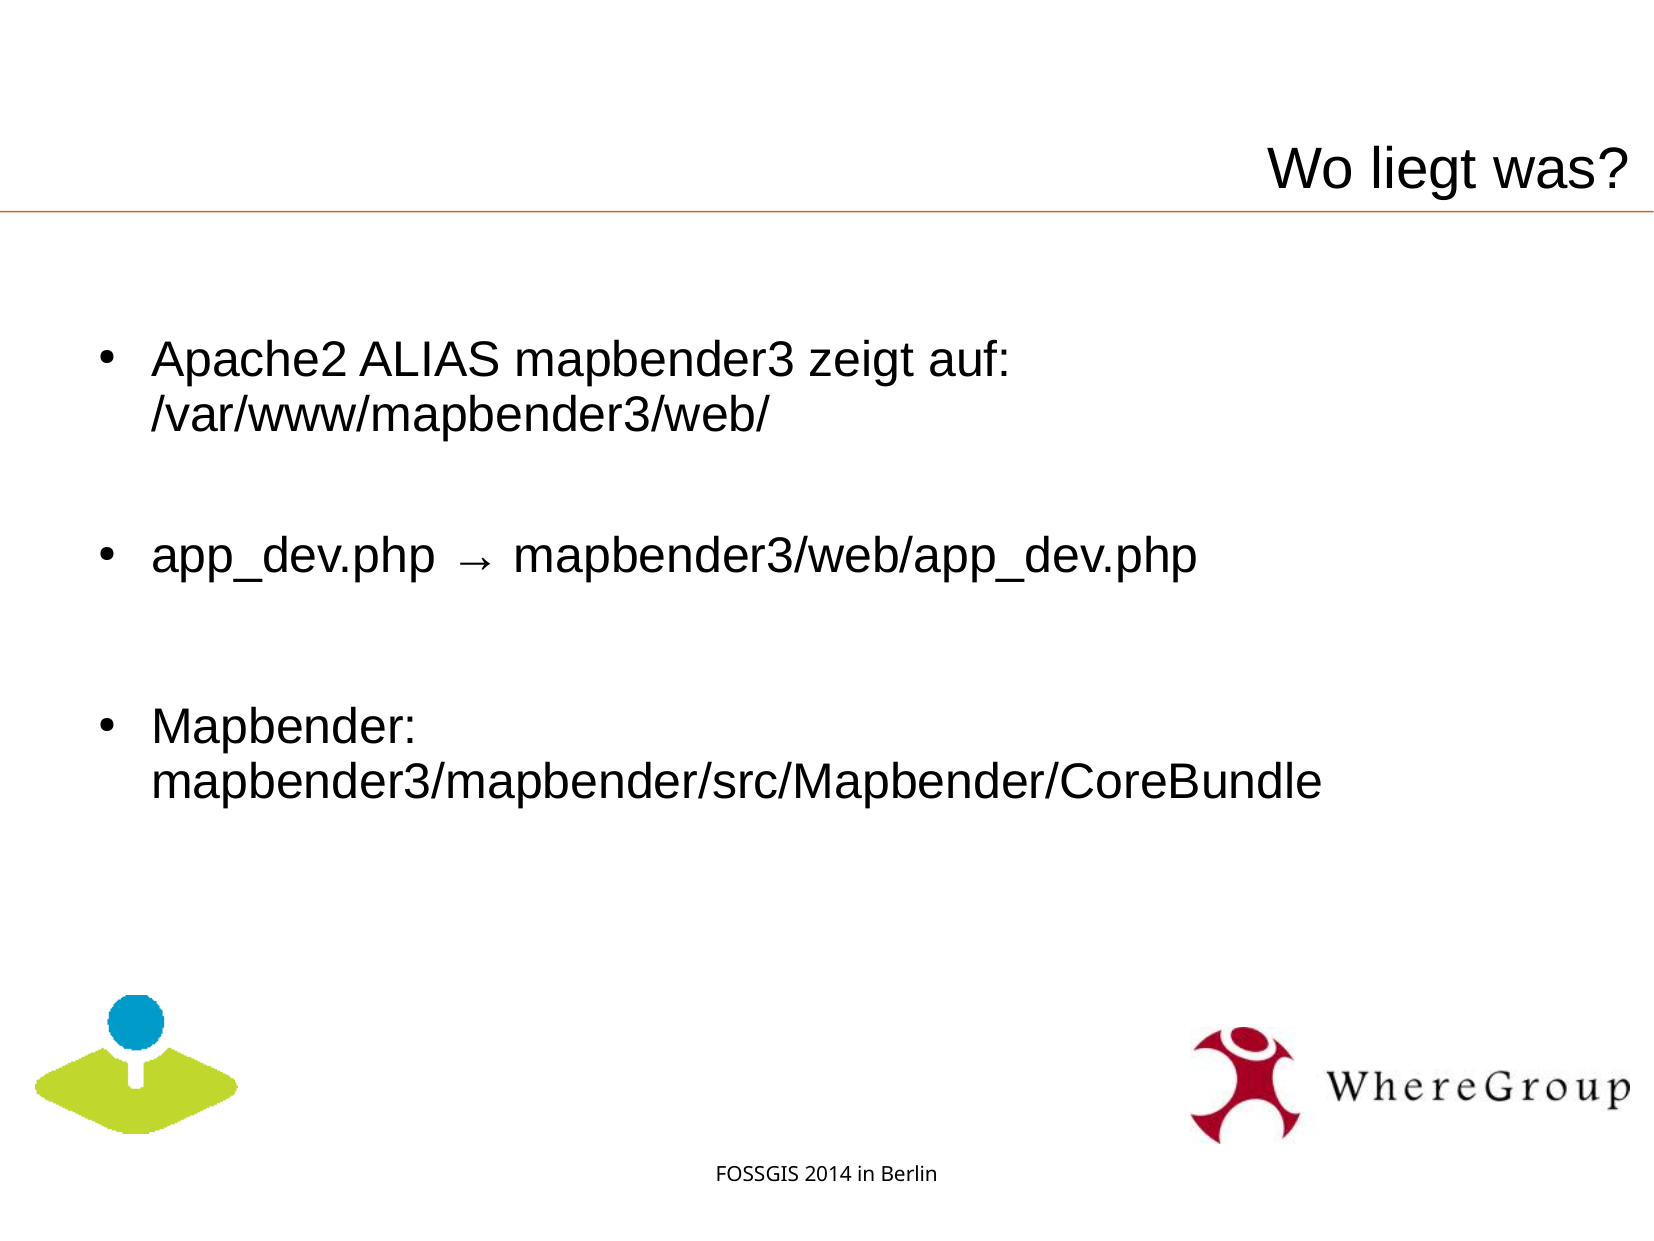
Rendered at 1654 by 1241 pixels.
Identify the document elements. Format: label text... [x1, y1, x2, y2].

picture [1190, 1027, 1630, 1144]
picture [35, 995, 240, 1134]
title Wo liegt was? [141, 111, 1630, 225]
list Apache2 ALIAS mapbender3 zeigt auf: /var/www/mapbender3/web/ app_dev.php → mapbender3/web/app_dev.php Mapbender: mapbender3/mapbender/src/Mapbender/CoreBundle [80, 330, 1536, 1051]
